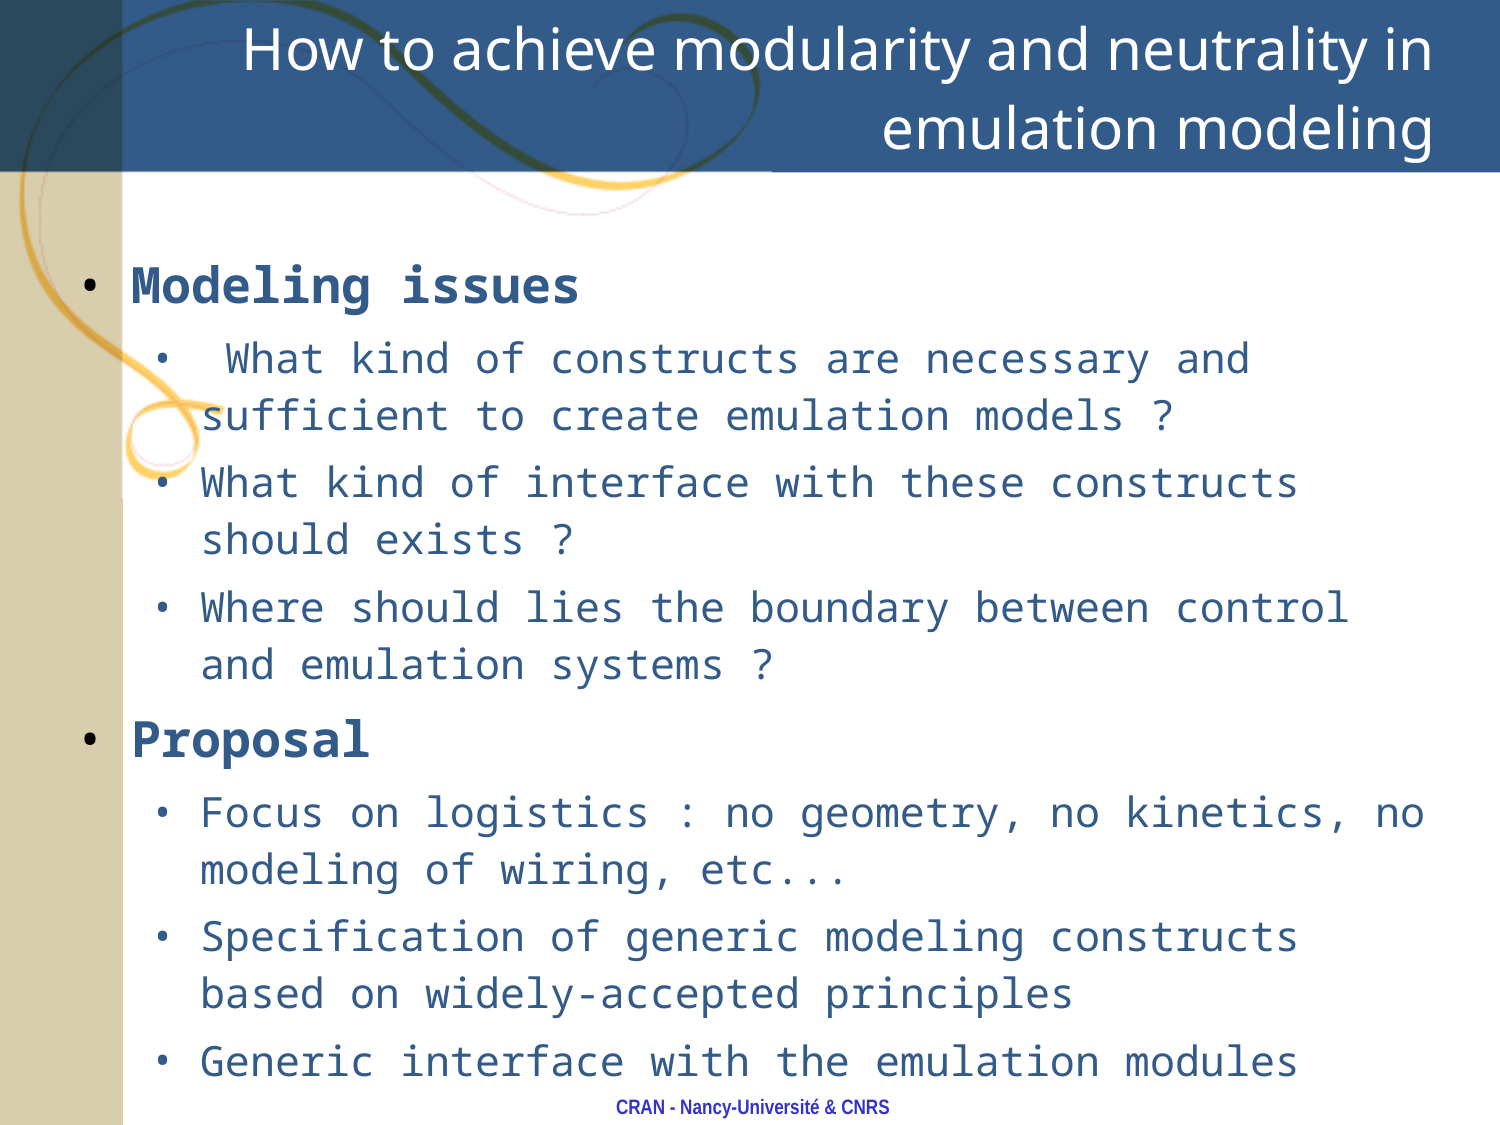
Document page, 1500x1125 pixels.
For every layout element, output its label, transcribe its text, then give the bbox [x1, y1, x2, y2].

title How to achieve modularity and neutrality in emulation modeling [112, 7, 1471, 168]
list Modeling issues What kind of constructs are necessary and sufficient to create emulation models ? What kind of interface with these constructs should exists ? Where should lies the boundary between control and emulation systems ? Proposal Focus on logistics : no geometry, no kinetics, no modeling of wiring, etc... Specification of generic modeling constructs based on widely-accepted principles Generic interface with the emulation modules [75, 249, 1438, 1037]
picture [0, 0, 772, 498]
